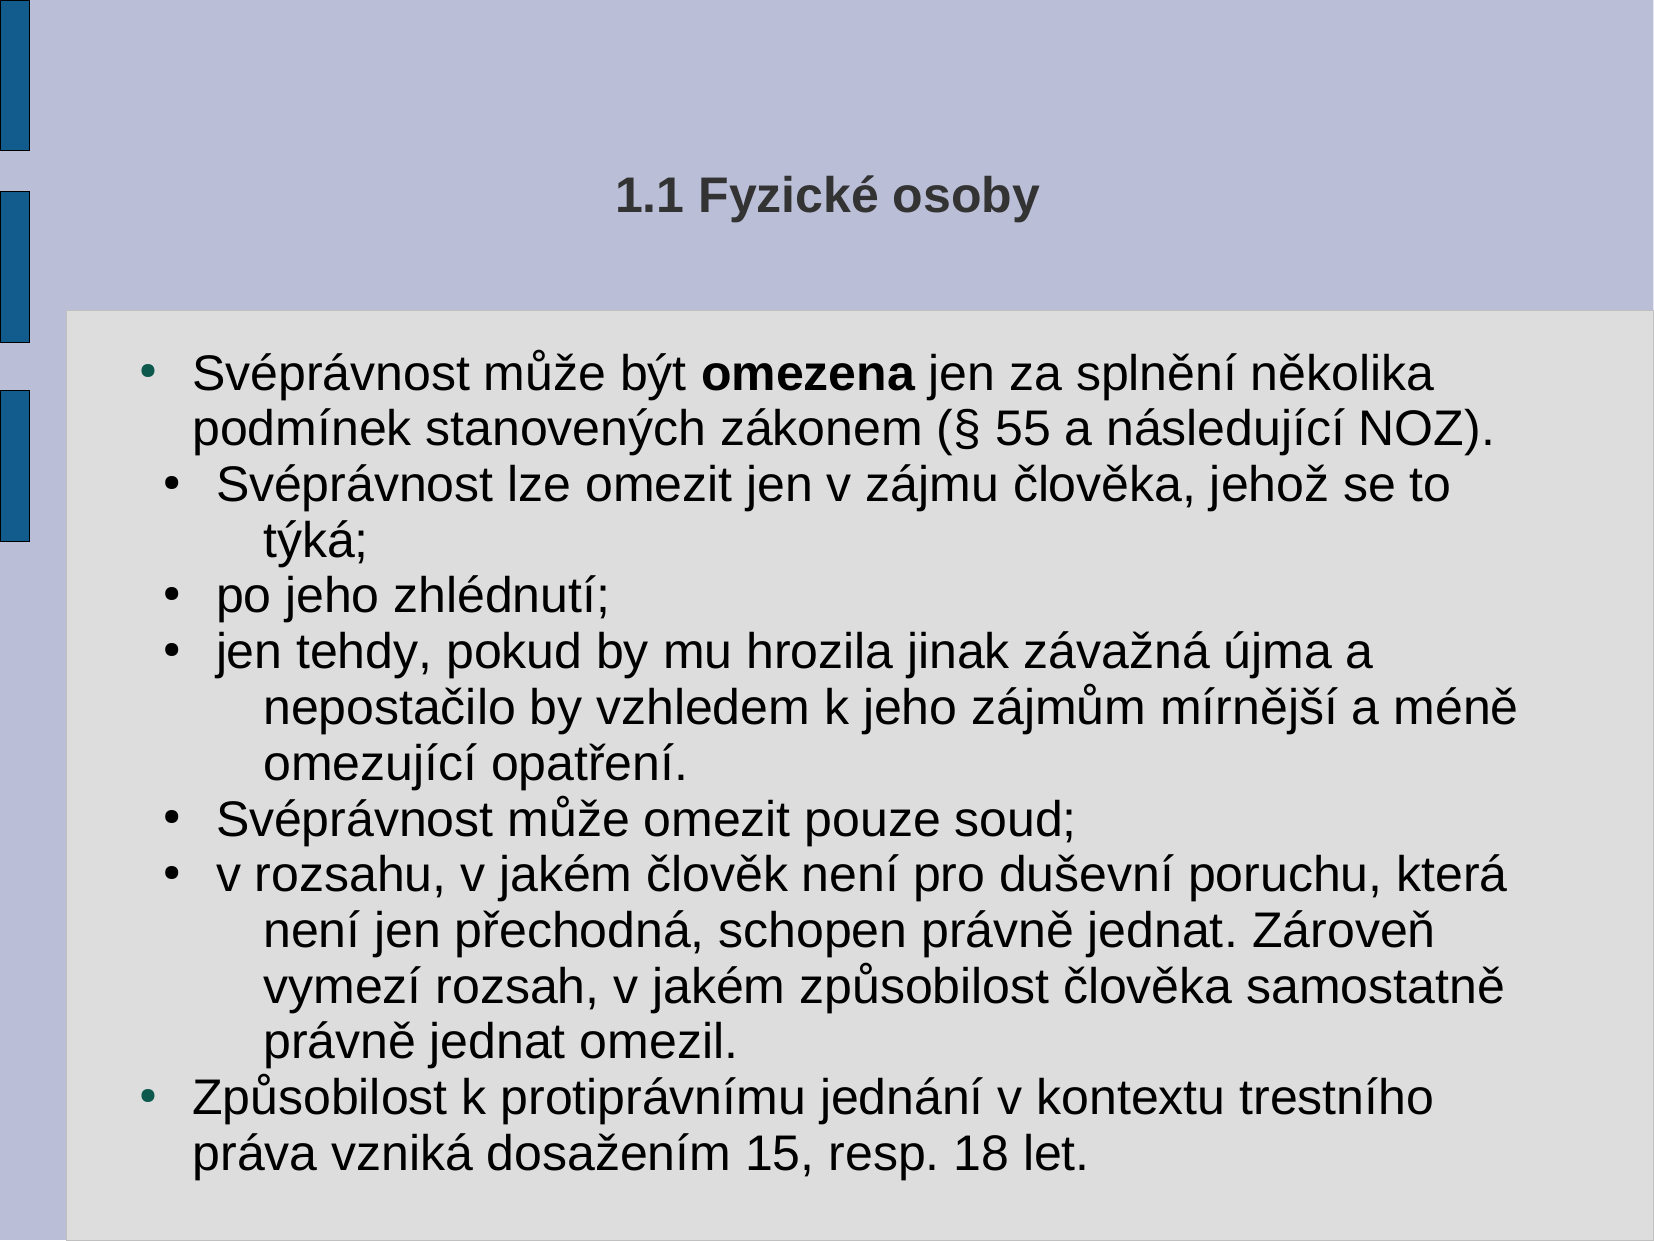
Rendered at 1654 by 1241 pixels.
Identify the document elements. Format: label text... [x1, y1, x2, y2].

title 1.1 Fyzické osoby [121, 91, 1534, 299]
list Svéprávnost může být omezena jen za splnění několika podmínek stanovených zákonem (§ 55 a následující NOZ). Svéprávnost lze omezit jen v zájmu člověka, jehož se to týká; po jeho zhlédnutí; jen tehdy, pokud by mu hrozila jinak závažná újma a nepostačilo by vzhledem k jeho zájmům mírnější a méně omezující opatření. Svéprávnost může omezit pouze soud; v rozsahu, v jakém člověk není pro duševní poruchu, která není jen přechodná, schopen právně jednat. Zároveň vymezí rozsah, v jakém způsobilost člověka samostatně právně jednat omezil. Způsobilost k protiprávnímu jednání v kontextu trestního práva vzniká dosažením 15, resp. 18 let. [121, 344, 1534, 1183]
